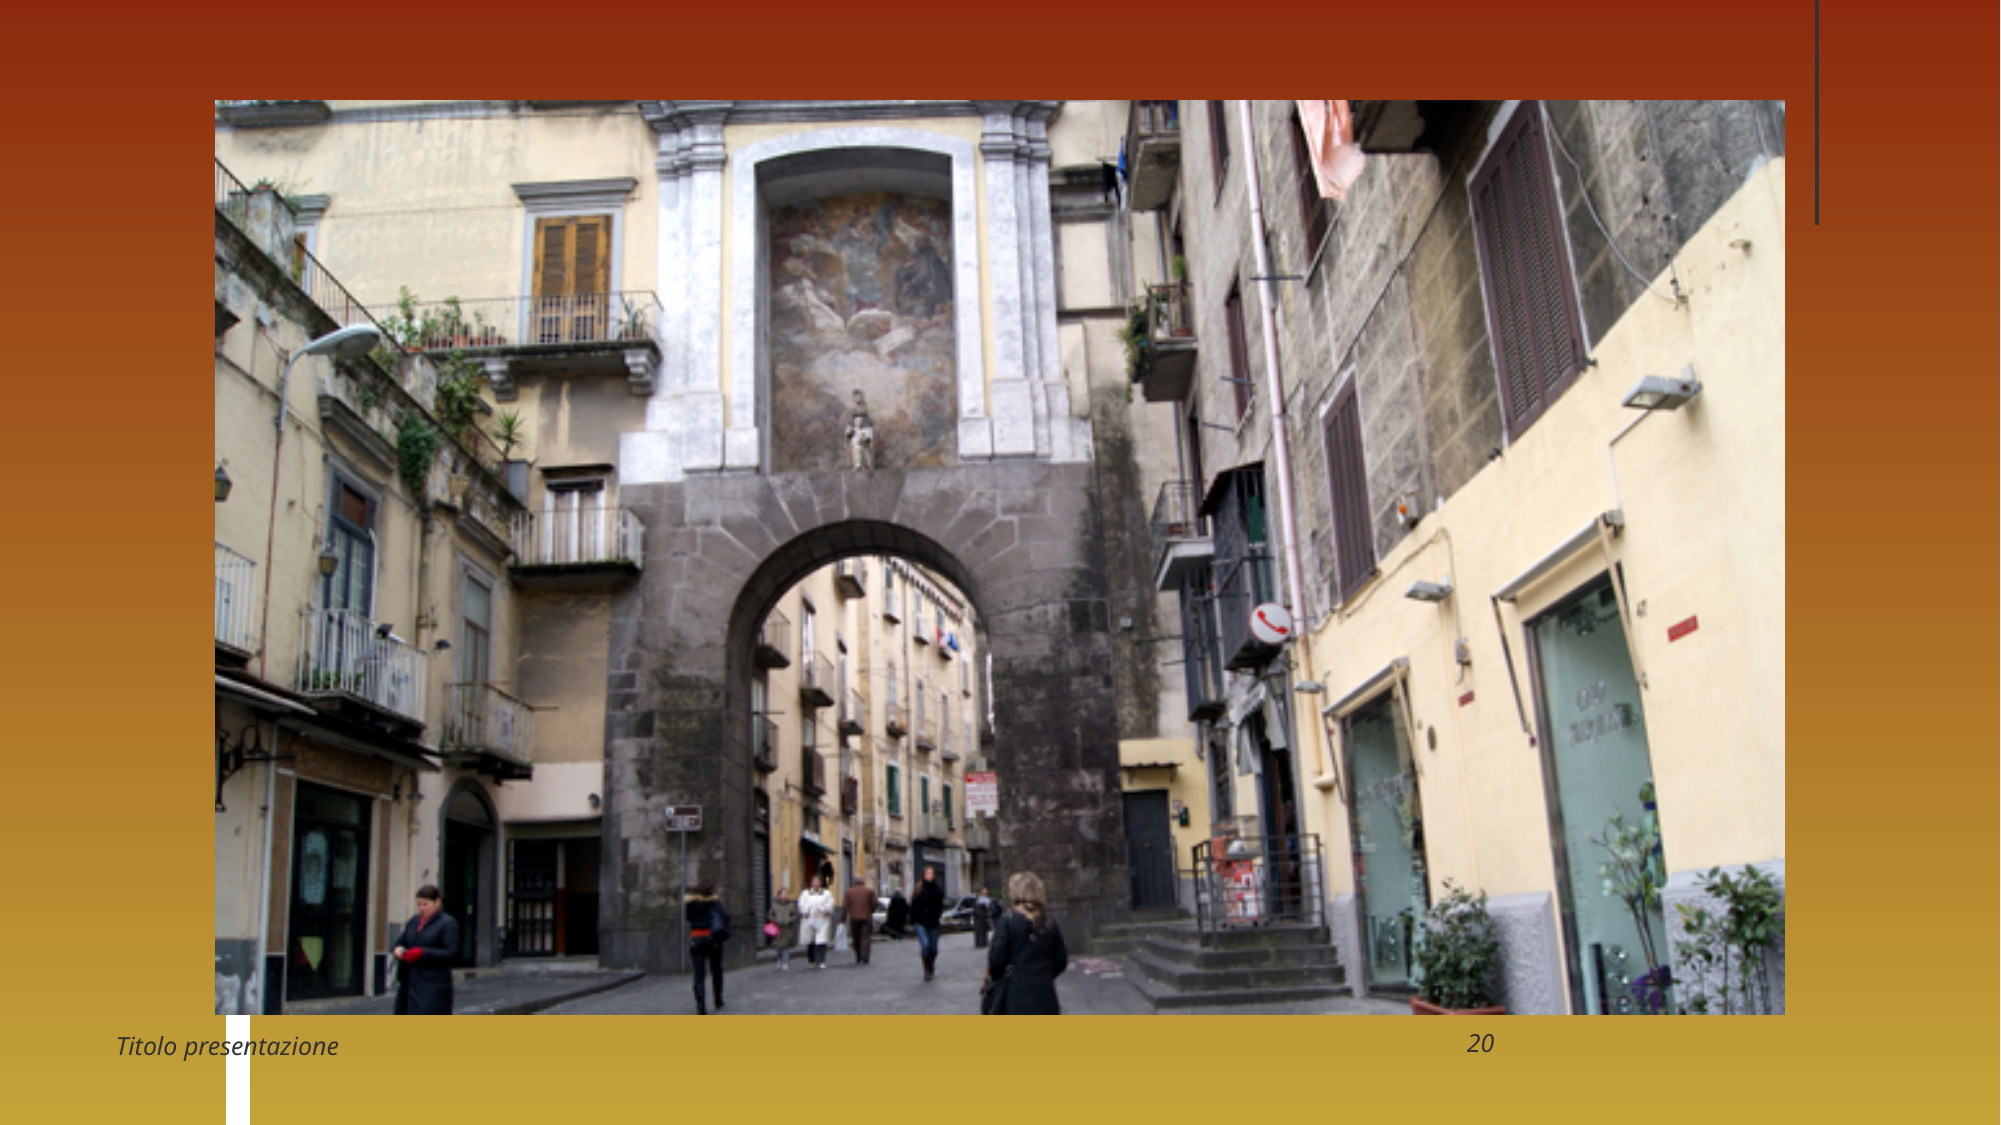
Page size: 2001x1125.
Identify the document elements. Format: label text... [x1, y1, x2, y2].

picture [215, 101, 1785, 1016]
text_box Titolo presentazione [100, 1015, 636, 1075]
text_box ‹N› [1451, 1015, 1902, 1075]
